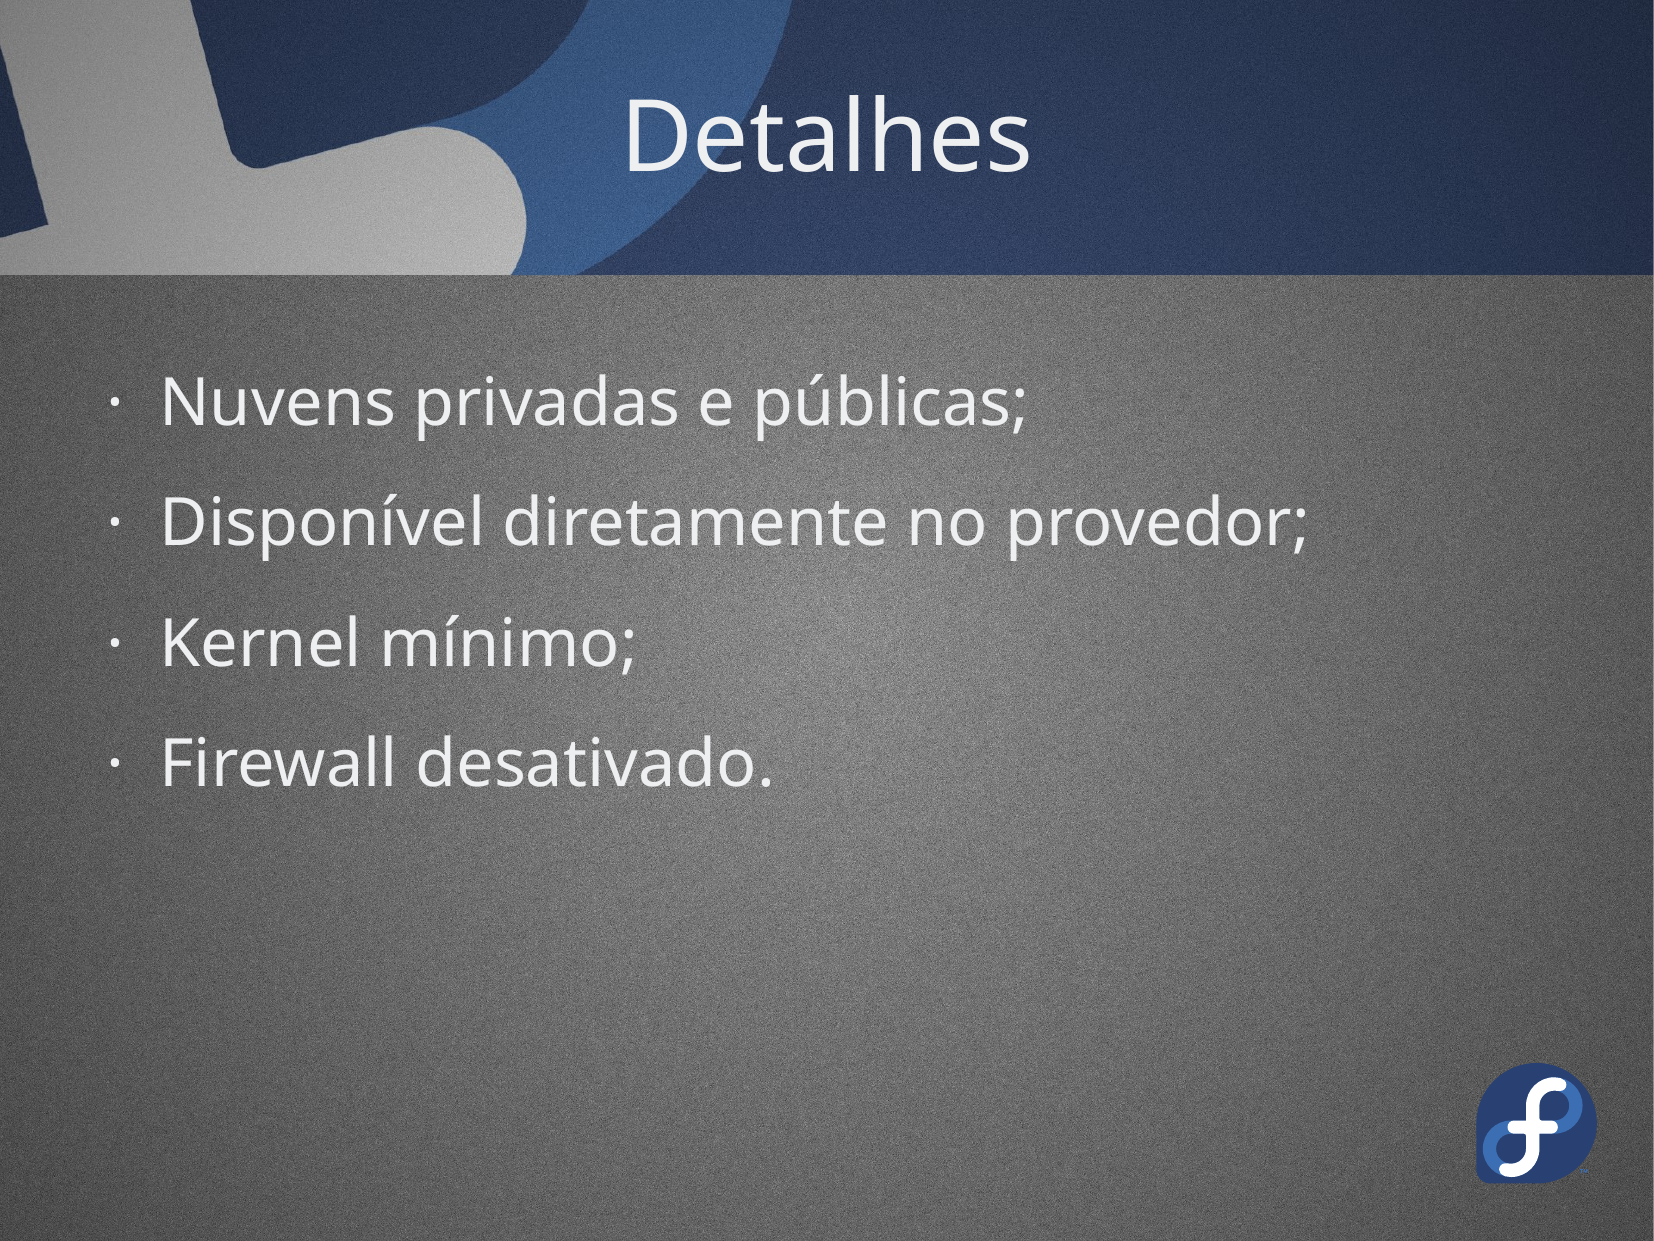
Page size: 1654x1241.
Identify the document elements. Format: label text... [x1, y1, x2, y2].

picture [0, 0, 1654, 1241]
list Nuvens privadas e públicas; Disponível diretamente no provedor; Kernel mínimo; Firewall desativado. [88, 354, 1565, 1063]
title Detalhes [88, 29, 1565, 237]
